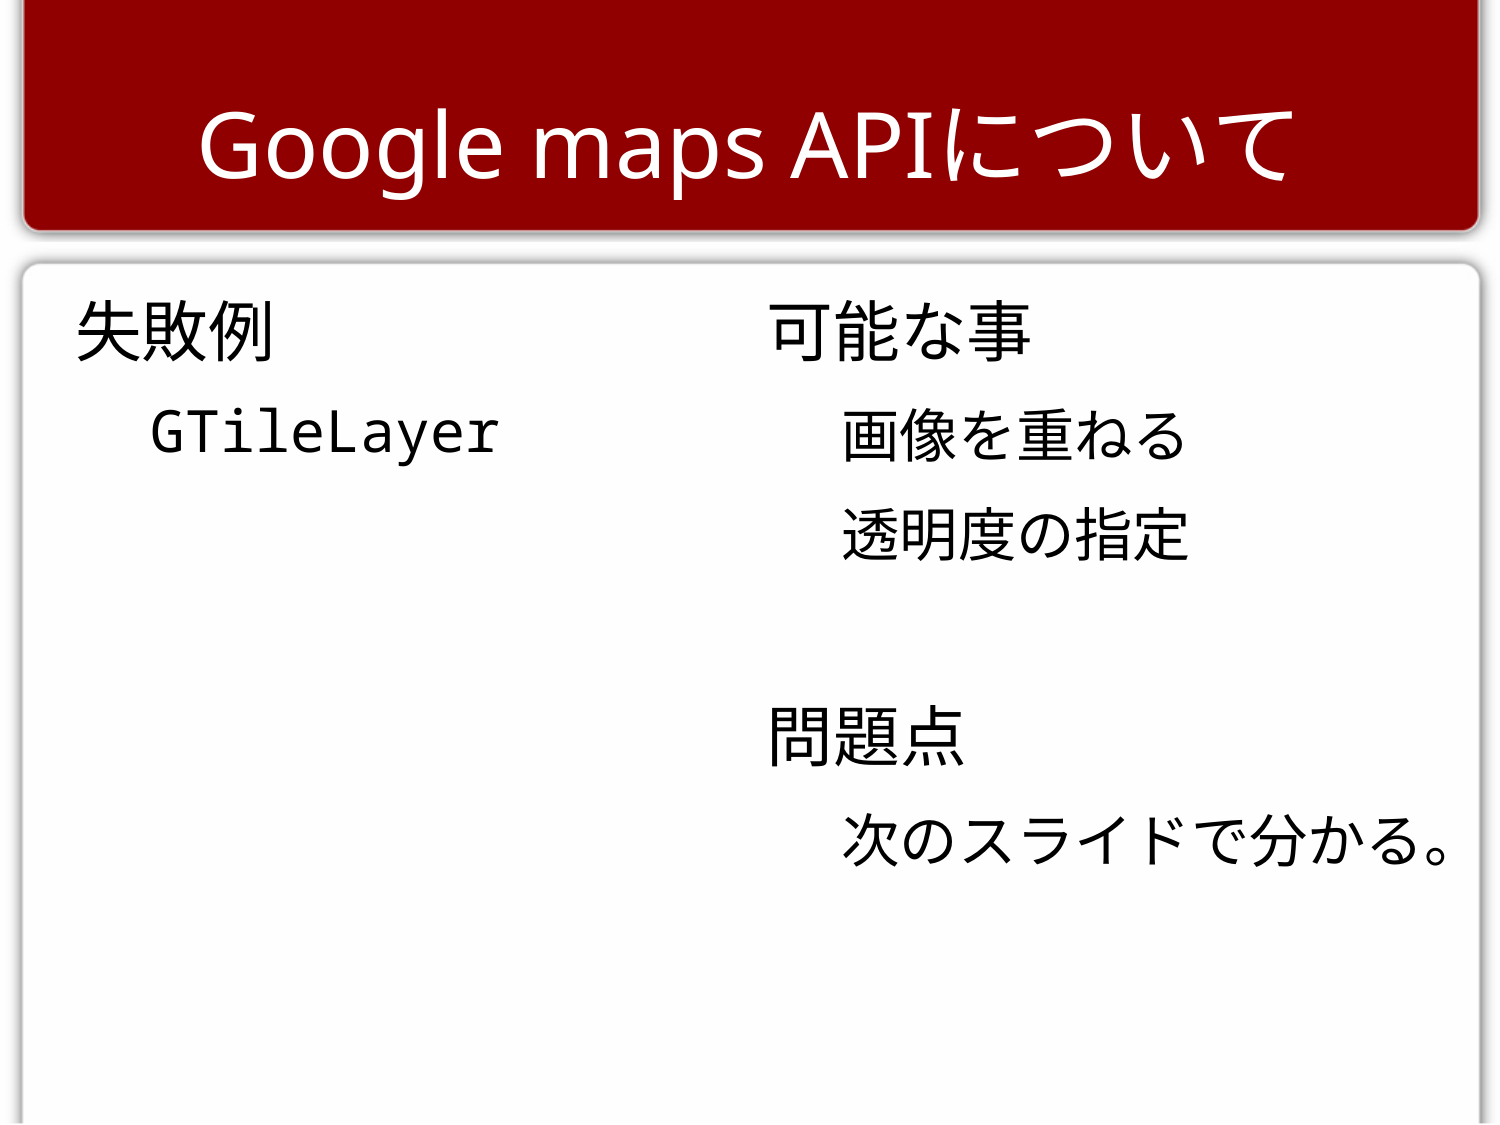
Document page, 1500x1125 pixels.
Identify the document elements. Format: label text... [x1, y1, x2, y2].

list 可能な事 画像を重ねる 透明度の指定 問題点 次のスライドで分かる。 [766, 278, 1426, 991]
list 失敗例 GTileLayer [75, 278, 734, 1006]
title Google maps APIについて [75, 21, 1426, 257]
picture [0, 0, 1500, 1125]
